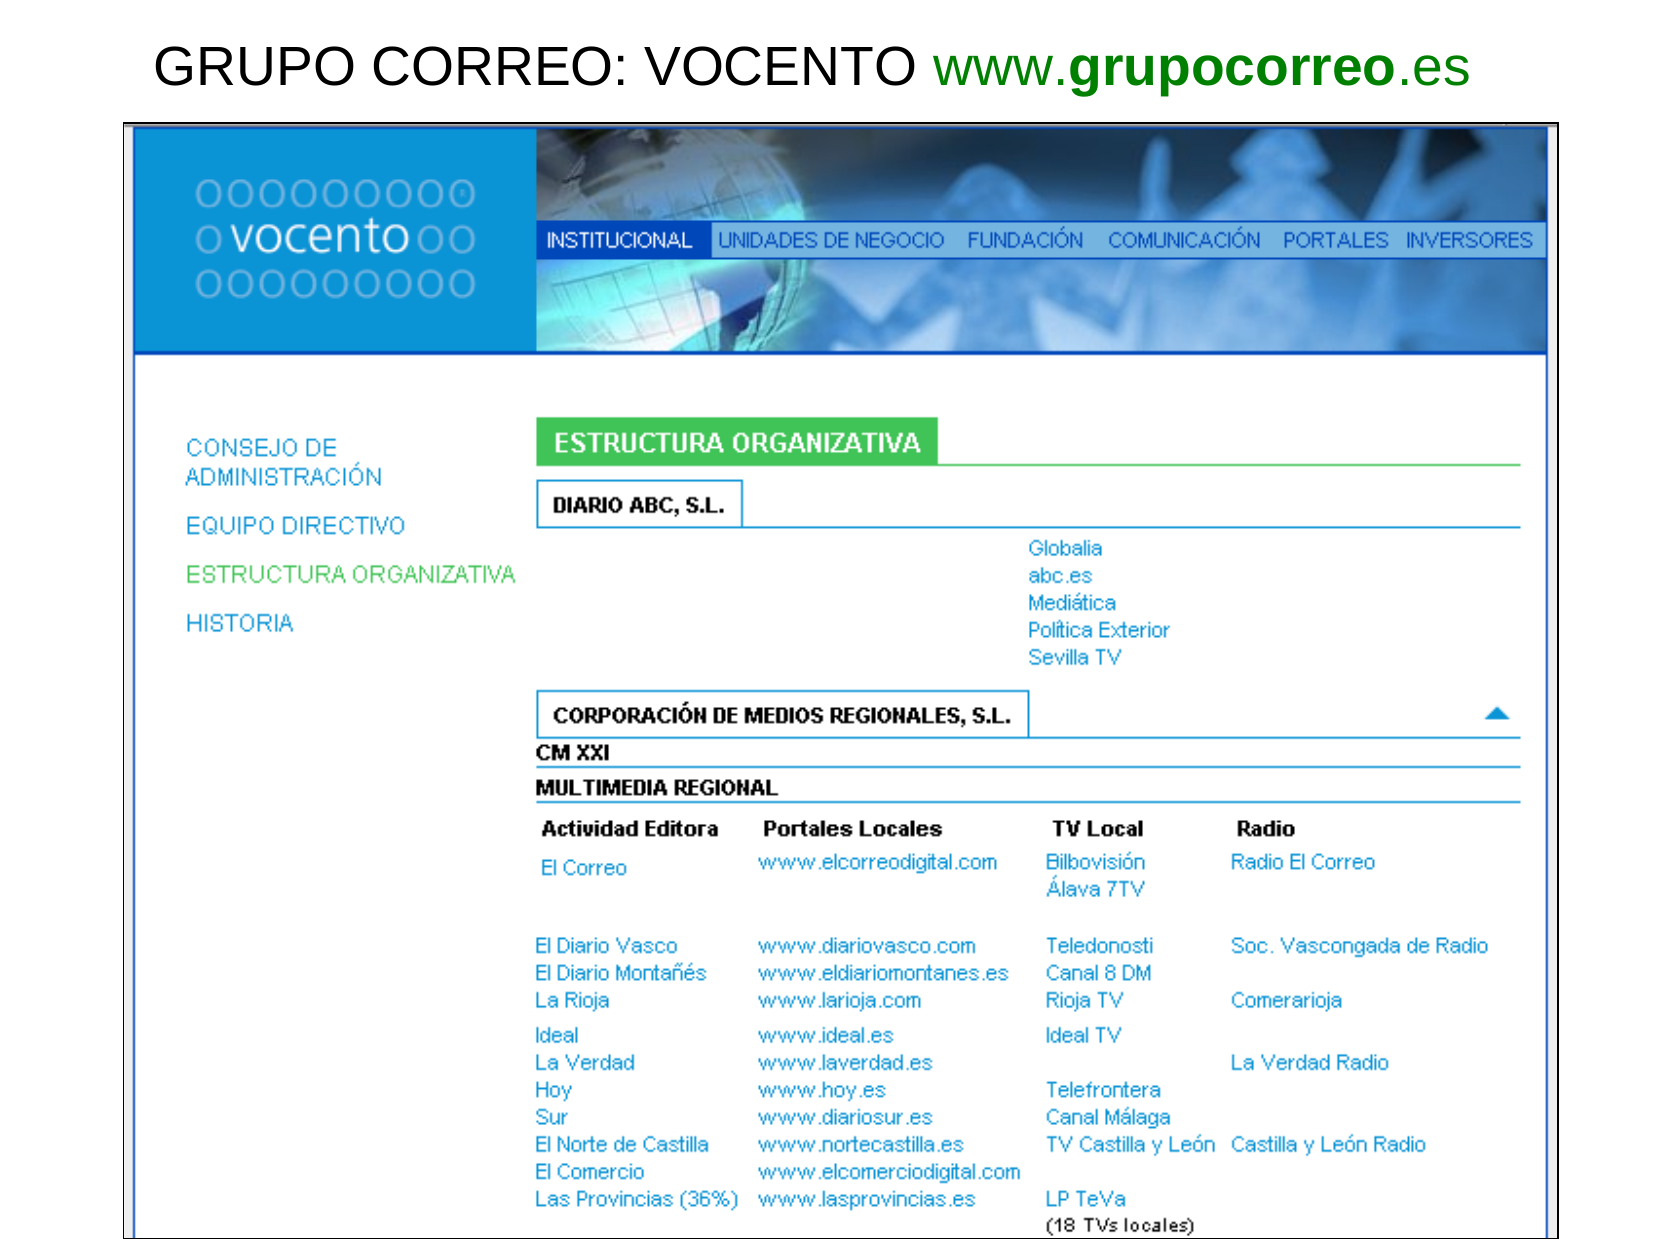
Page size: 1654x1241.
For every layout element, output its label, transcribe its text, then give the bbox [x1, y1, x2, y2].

picture [124, 124, 1558, 1238]
text_box GRUPO CORREO: VOCENTO www.grupocorreo.es [55, 27, 1585, 105]
